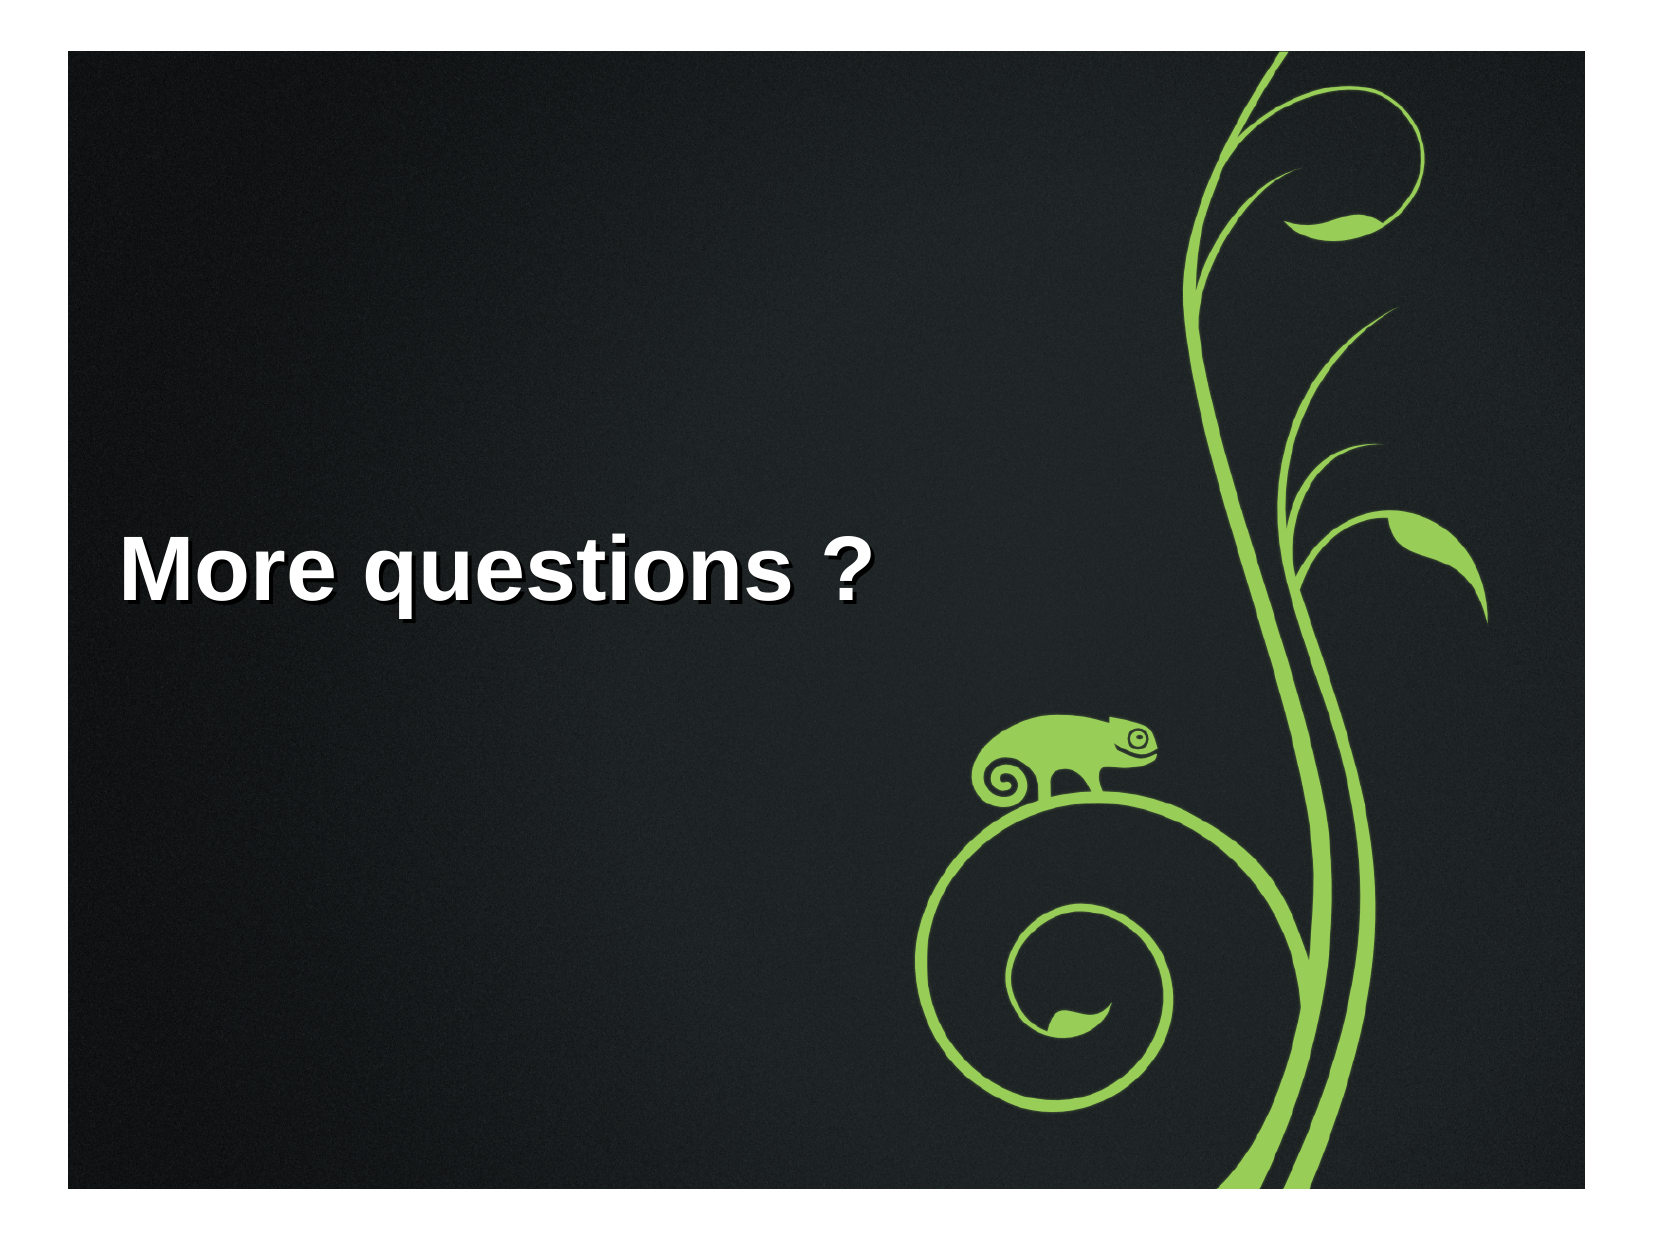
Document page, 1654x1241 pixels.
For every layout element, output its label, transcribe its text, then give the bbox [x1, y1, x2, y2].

title More questions ? [118, 457, 1197, 783]
picture [68, 51, 1585, 1189]
